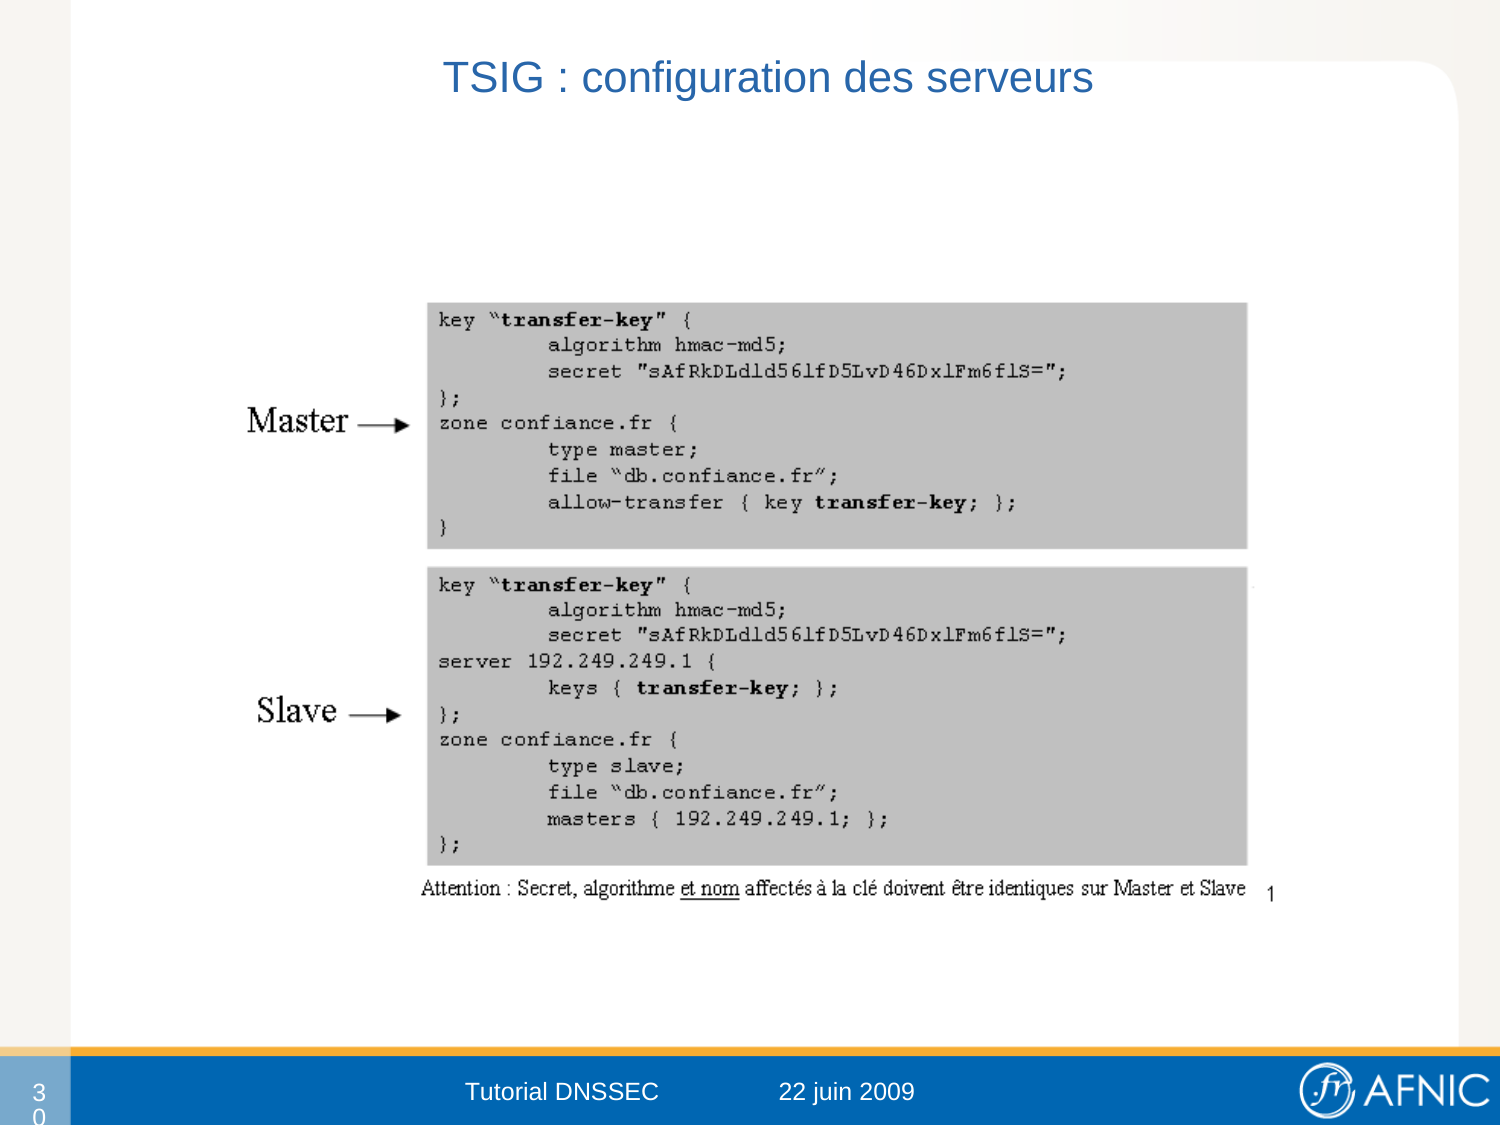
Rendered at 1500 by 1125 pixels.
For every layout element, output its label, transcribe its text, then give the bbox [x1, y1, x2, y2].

title TSIG : configuration des serveurs [112, 12, 1426, 138]
picture [35, 1110, 43, 1124]
picture [0, 0, 1500, 1125]
